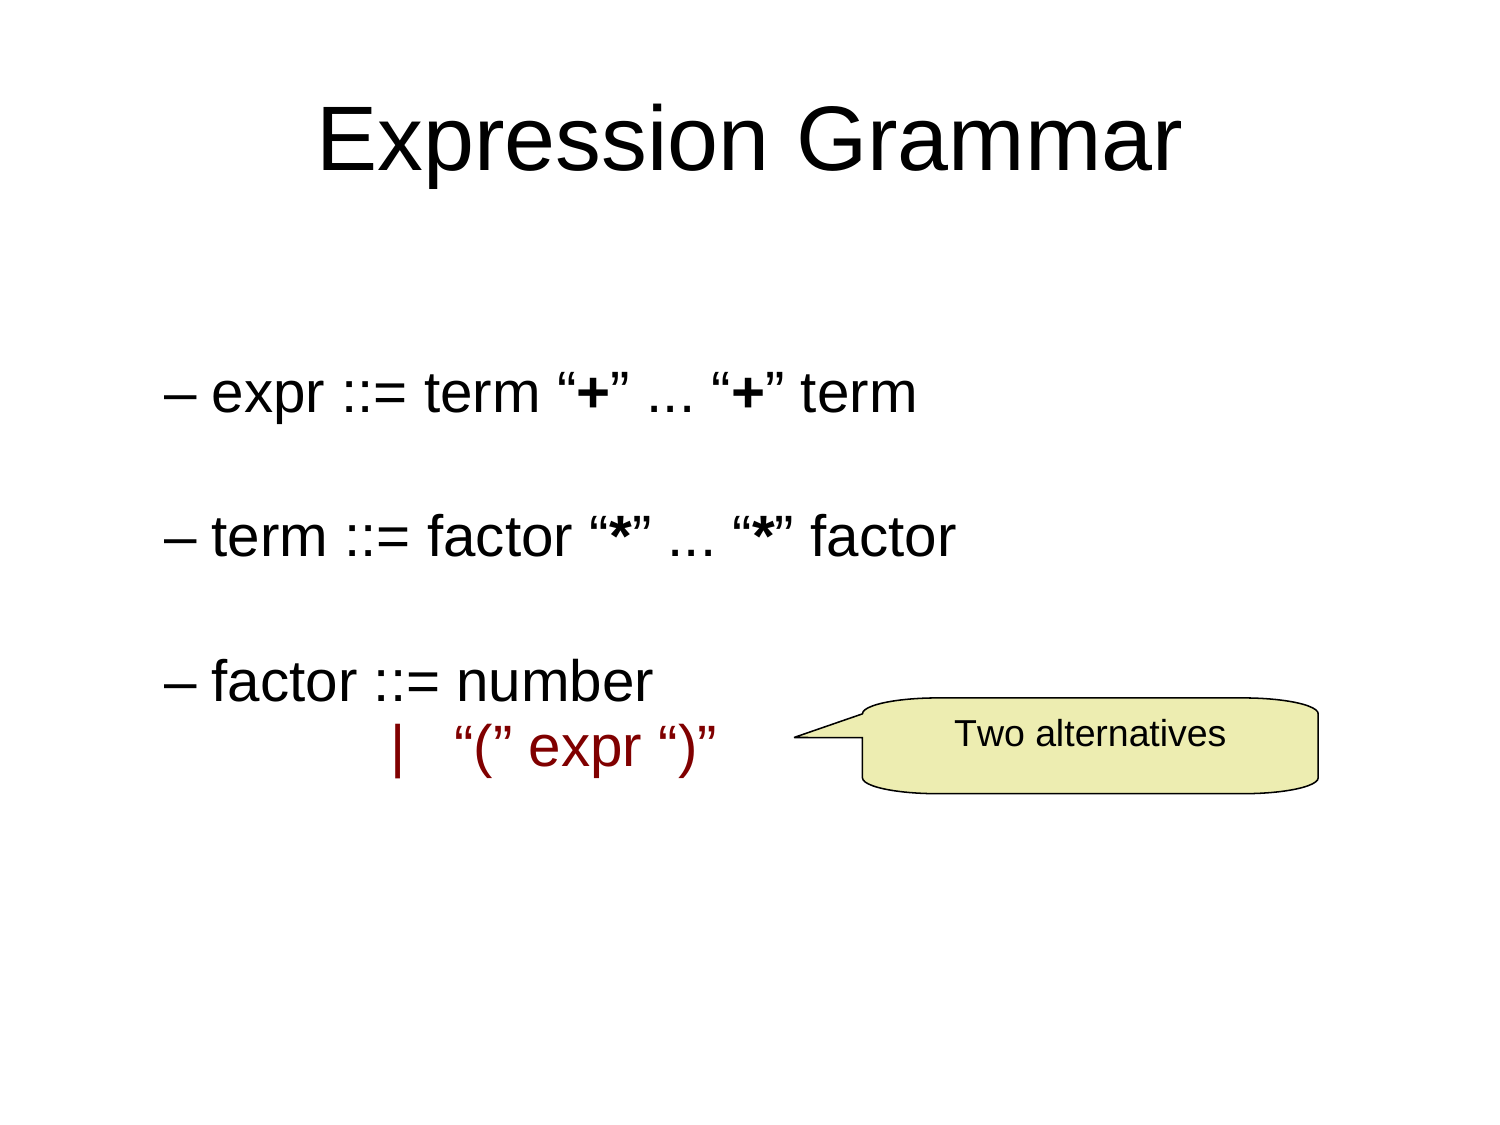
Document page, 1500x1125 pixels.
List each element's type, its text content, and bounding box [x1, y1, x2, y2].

list expr ::= term “+” ... “+” term term ::= factor “*” ... “*” factor factor ::= number | “(” expr “)” [75, 262, 1426, 1006]
title Expression Grammar [75, 44, 1426, 233]
text_box Two alternatives [794, 697, 1319, 794]
